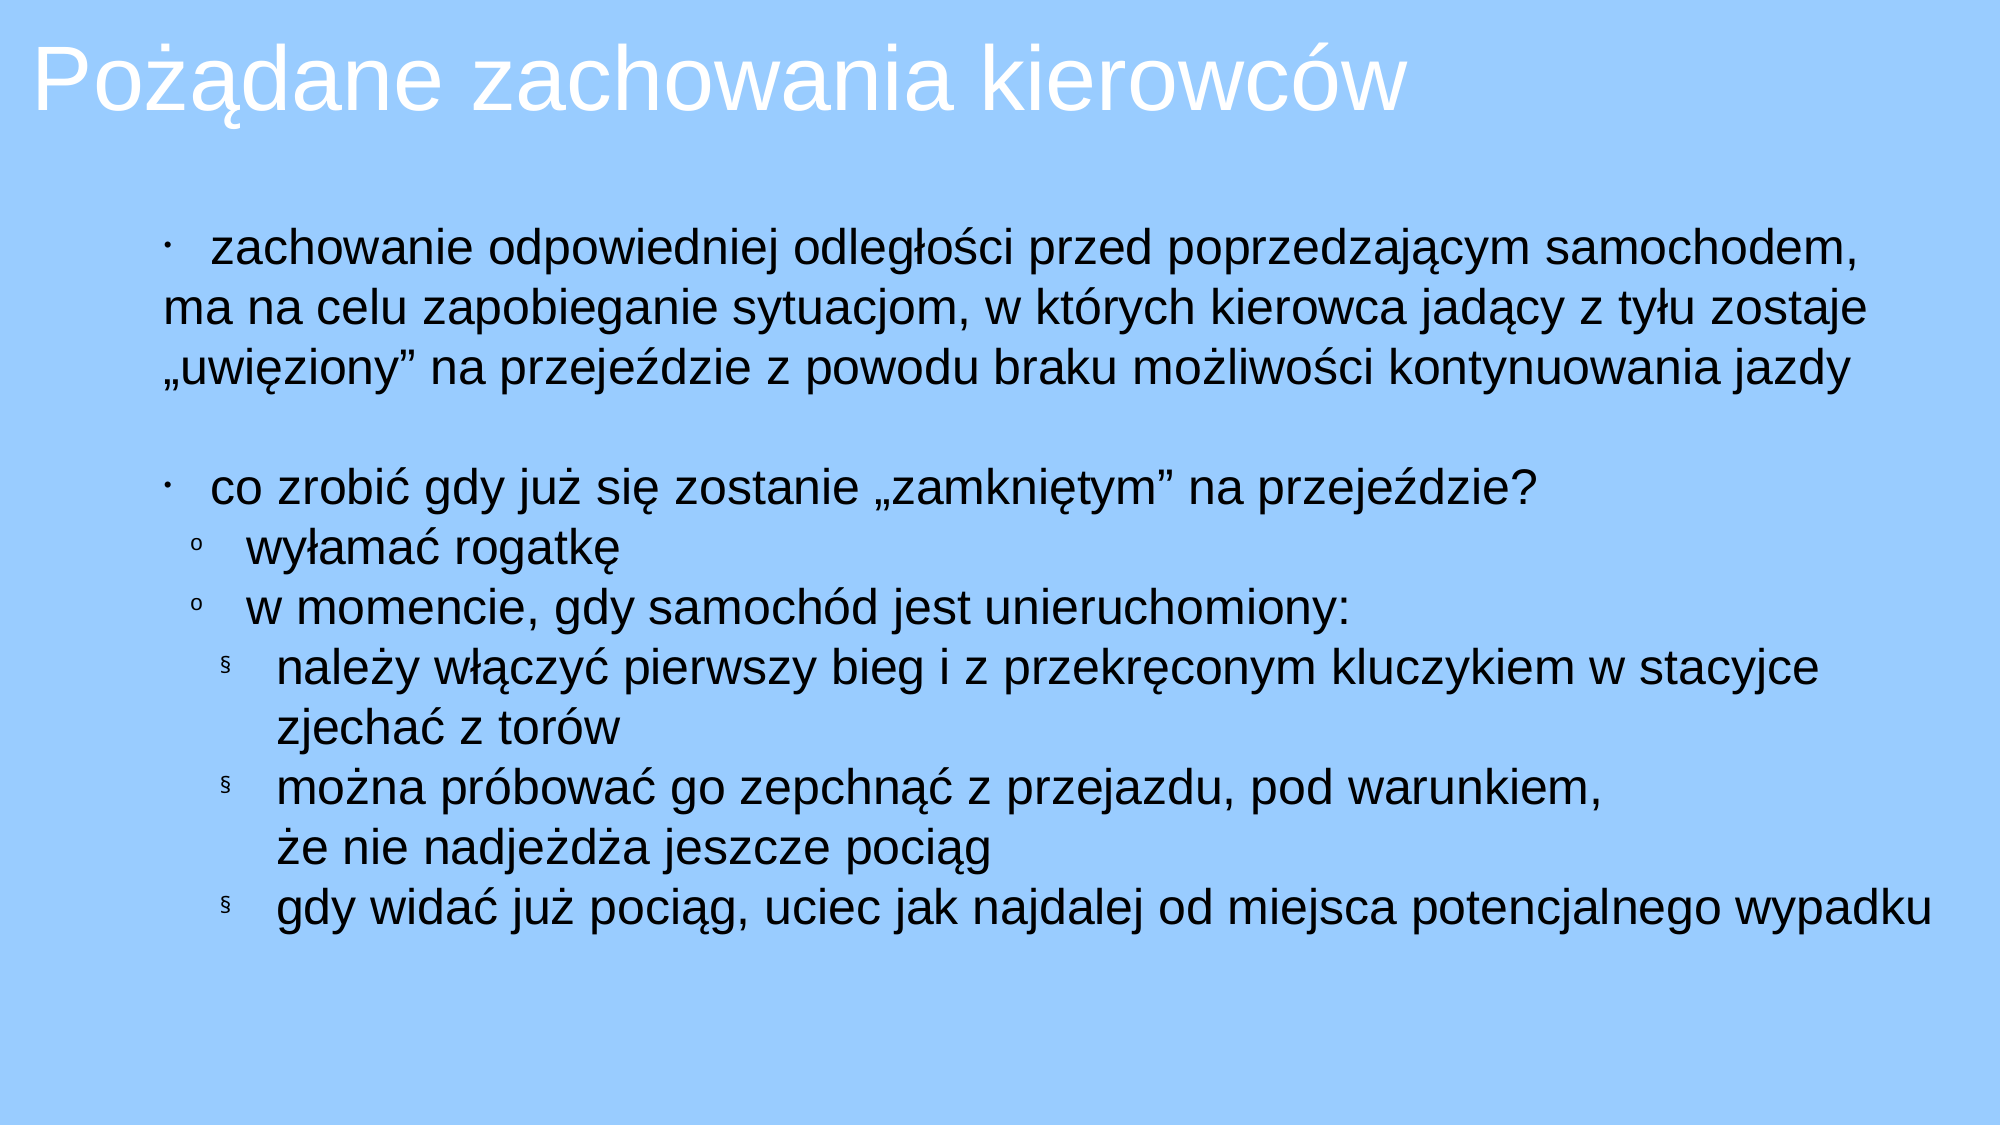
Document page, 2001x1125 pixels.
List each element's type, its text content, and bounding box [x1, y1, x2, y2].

text_box zachowanie odpowiedniej odległości przed poprzedzającym samochodem, ma na celu zapobieganie sytuacjom, w których kierowca jadący z tyłu zostaje „uwięziony” na przejeździe z powodu braku możliwości kontynuowania jazdy co zrobić gdy już się zostanie „zamkniętym” na przejeździe? wyłamać rogatkę w momencie, gdy samochód jest unieruchomiony: należy włączyć pierwszy bieg i z przekręconym kluczykiem w stacyjce zjechać z torów można próbować go zepchnąć z przejazdu, pod warunkiem, że nie nadjeżdża jeszcze pociąg gdy widać już pociąg, uciec jak najdalej od miejsca potencjalnego wypadku [149, 207, 1949, 942]
title Pożądane zachowania kierowców [17, 23, 1743, 78]
